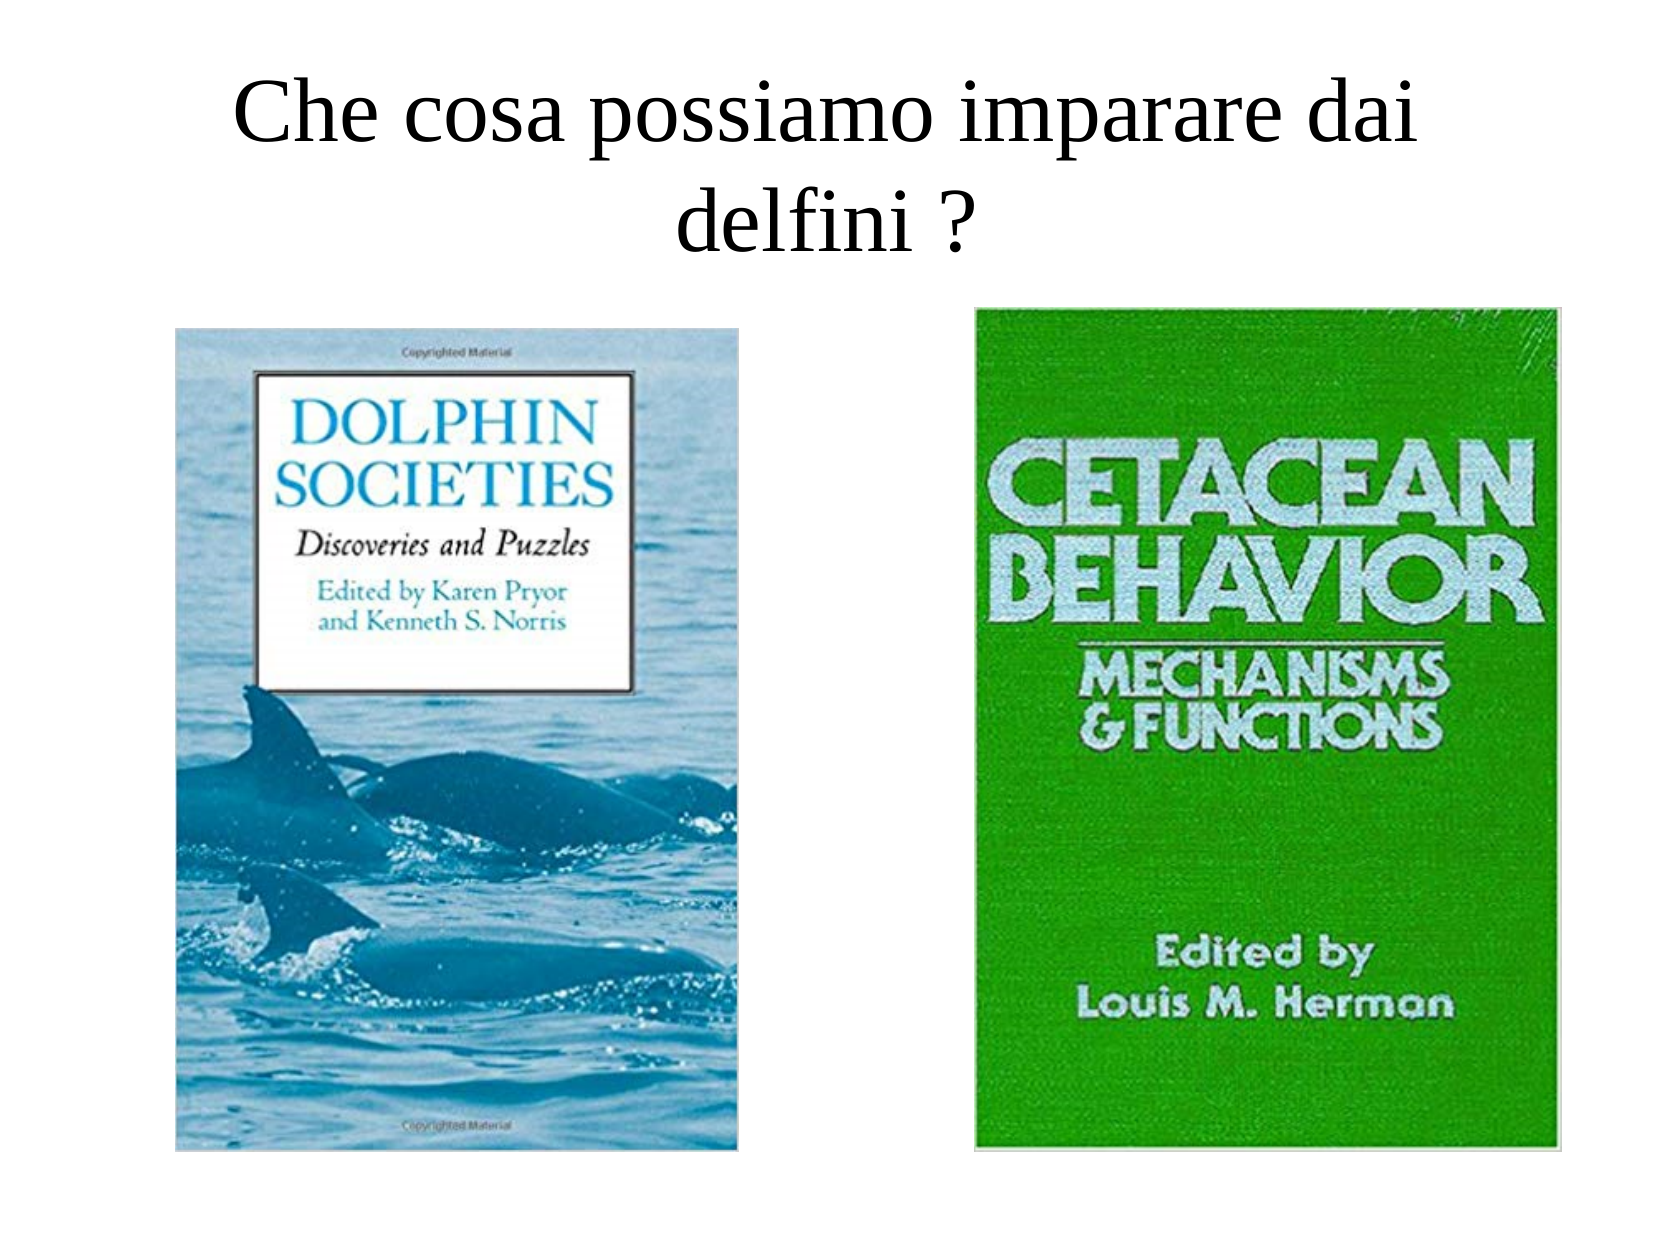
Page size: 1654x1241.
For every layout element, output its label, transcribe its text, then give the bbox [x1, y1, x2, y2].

picture [175, 328, 739, 1152]
picture [974, 307, 1562, 1152]
title Che cosa possiamo imparare dai delfini ? [82, 49, 1571, 257]
